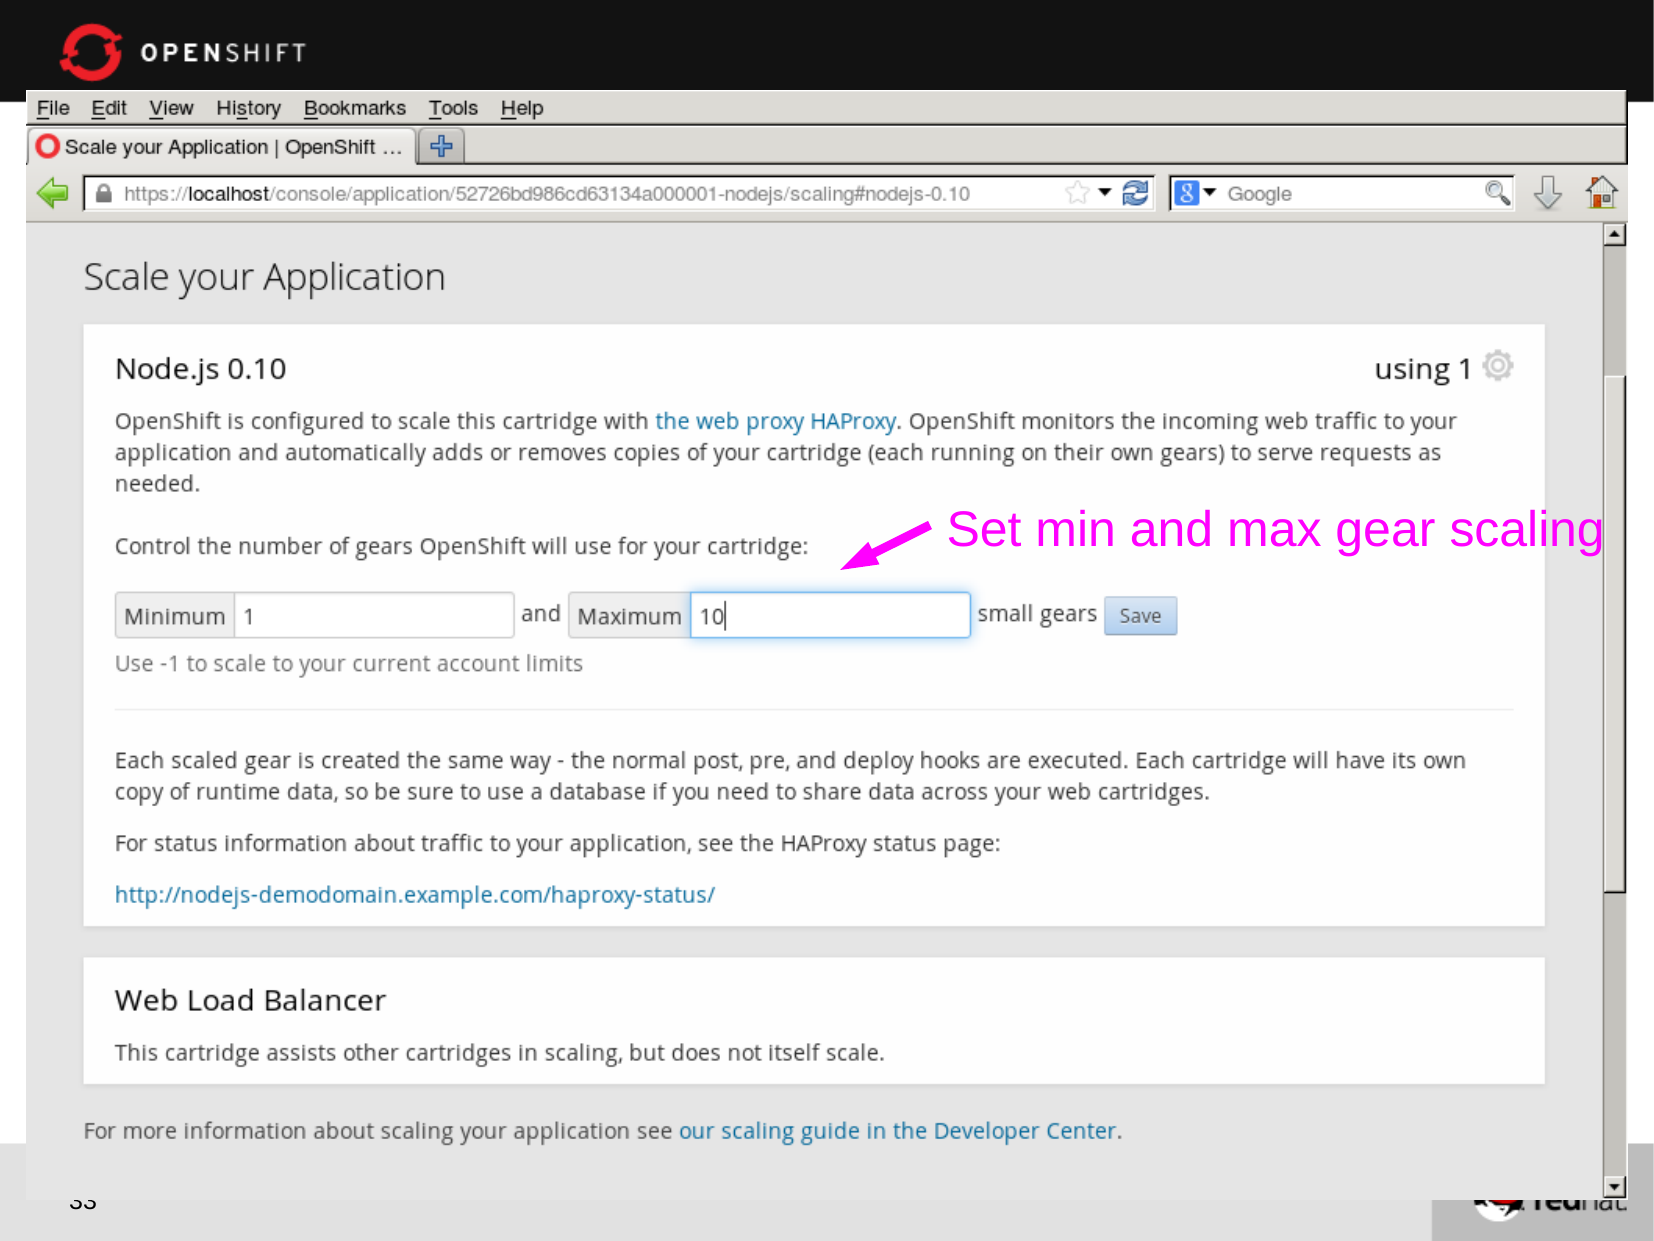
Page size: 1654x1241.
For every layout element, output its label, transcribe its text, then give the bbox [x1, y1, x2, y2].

text_box Set min and max gear scaling [931, 495, 1621, 566]
picture [0, 0, 1654, 1241]
